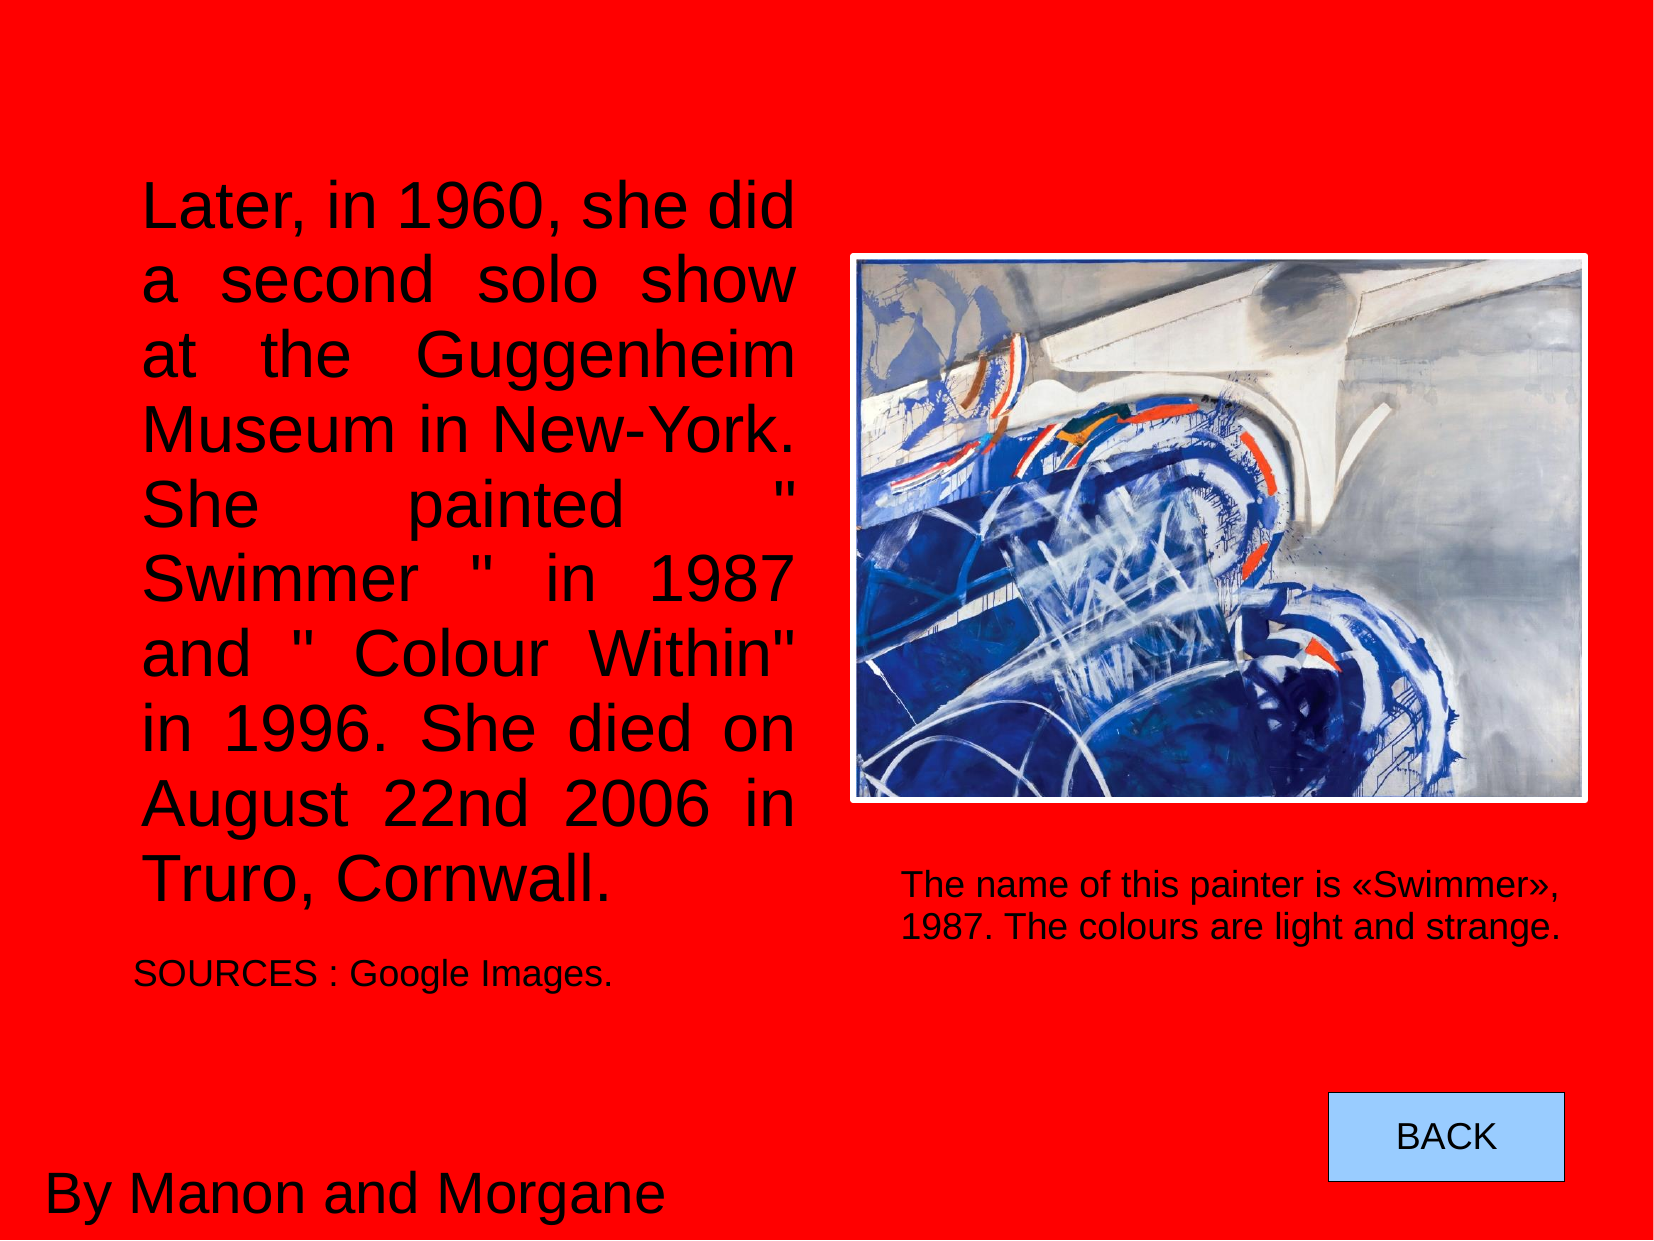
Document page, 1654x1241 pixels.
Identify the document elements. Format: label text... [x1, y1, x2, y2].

text_box The name of this painter is «Swimmer», 1987. The colours are light and strange. [885, 856, 1595, 1082]
picture [856, 259, 1583, 798]
text_box By Manon and Morgane [29, 1153, 1300, 1234]
list Later, in 1960, she did a second solo show at the Guggenheim Museum in New-York. She painted " Swimmer " in 1987 and " Colour Within" in 1996. She died on August 22nd 2006 in Truro, Cornwall. [71, 167, 798, 916]
text_box SOURCES : Google Images. [118, 944, 709, 1086]
text_box BACK [1328, 1092, 1565, 1182]
